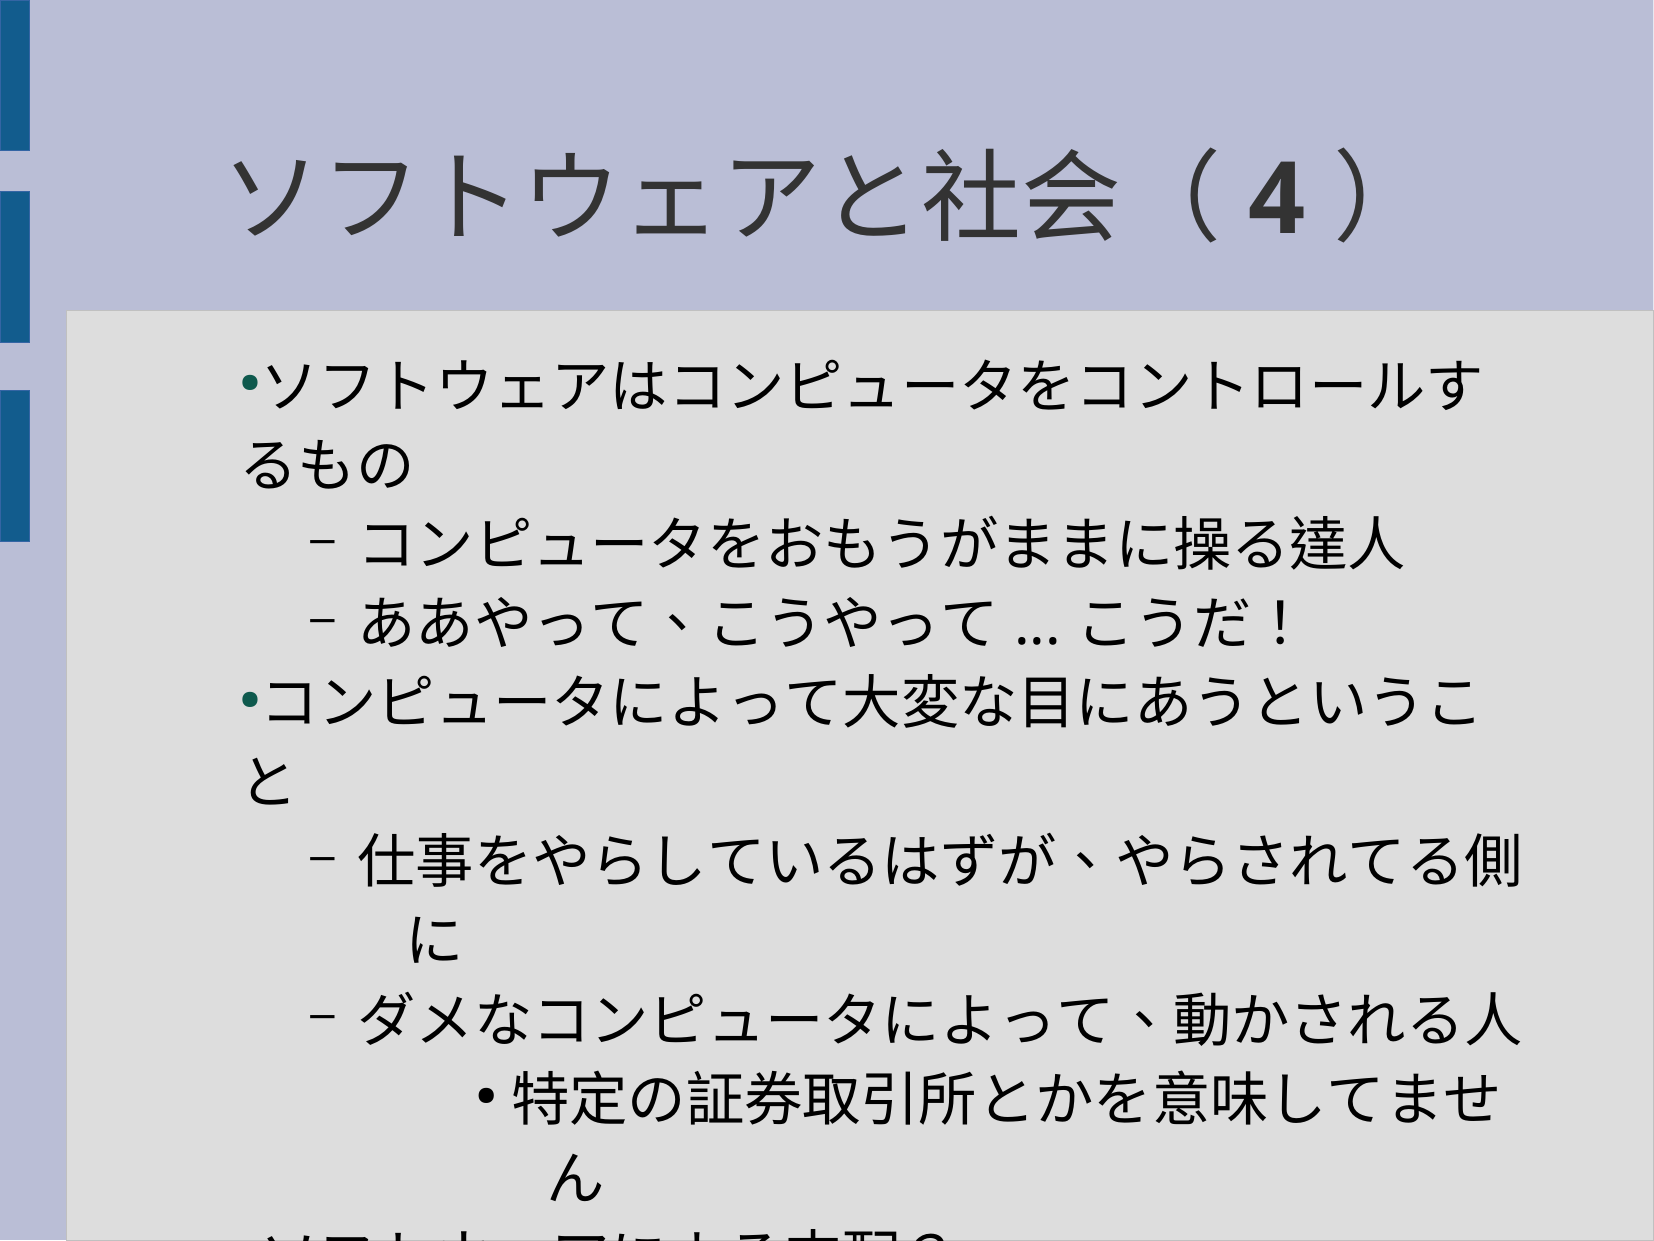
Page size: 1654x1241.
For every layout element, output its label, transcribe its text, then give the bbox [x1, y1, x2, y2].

list ソフトウェアはコンピュータをコントロールするもの コンピュータをおもうがままに操る達人 ああやって、こうやって...こうだ！ コンピュータによって大変な目にあうということ 仕事をやらしているはずが、やらされてる側に ダメなコンピュータによって、動かされる人 特定の証券取引所とかを意味してません ソフトウェアによる支配？ [121, 344, 1534, 1127]
title ソフトウェアと社会（4） [121, 91, 1534, 299]
